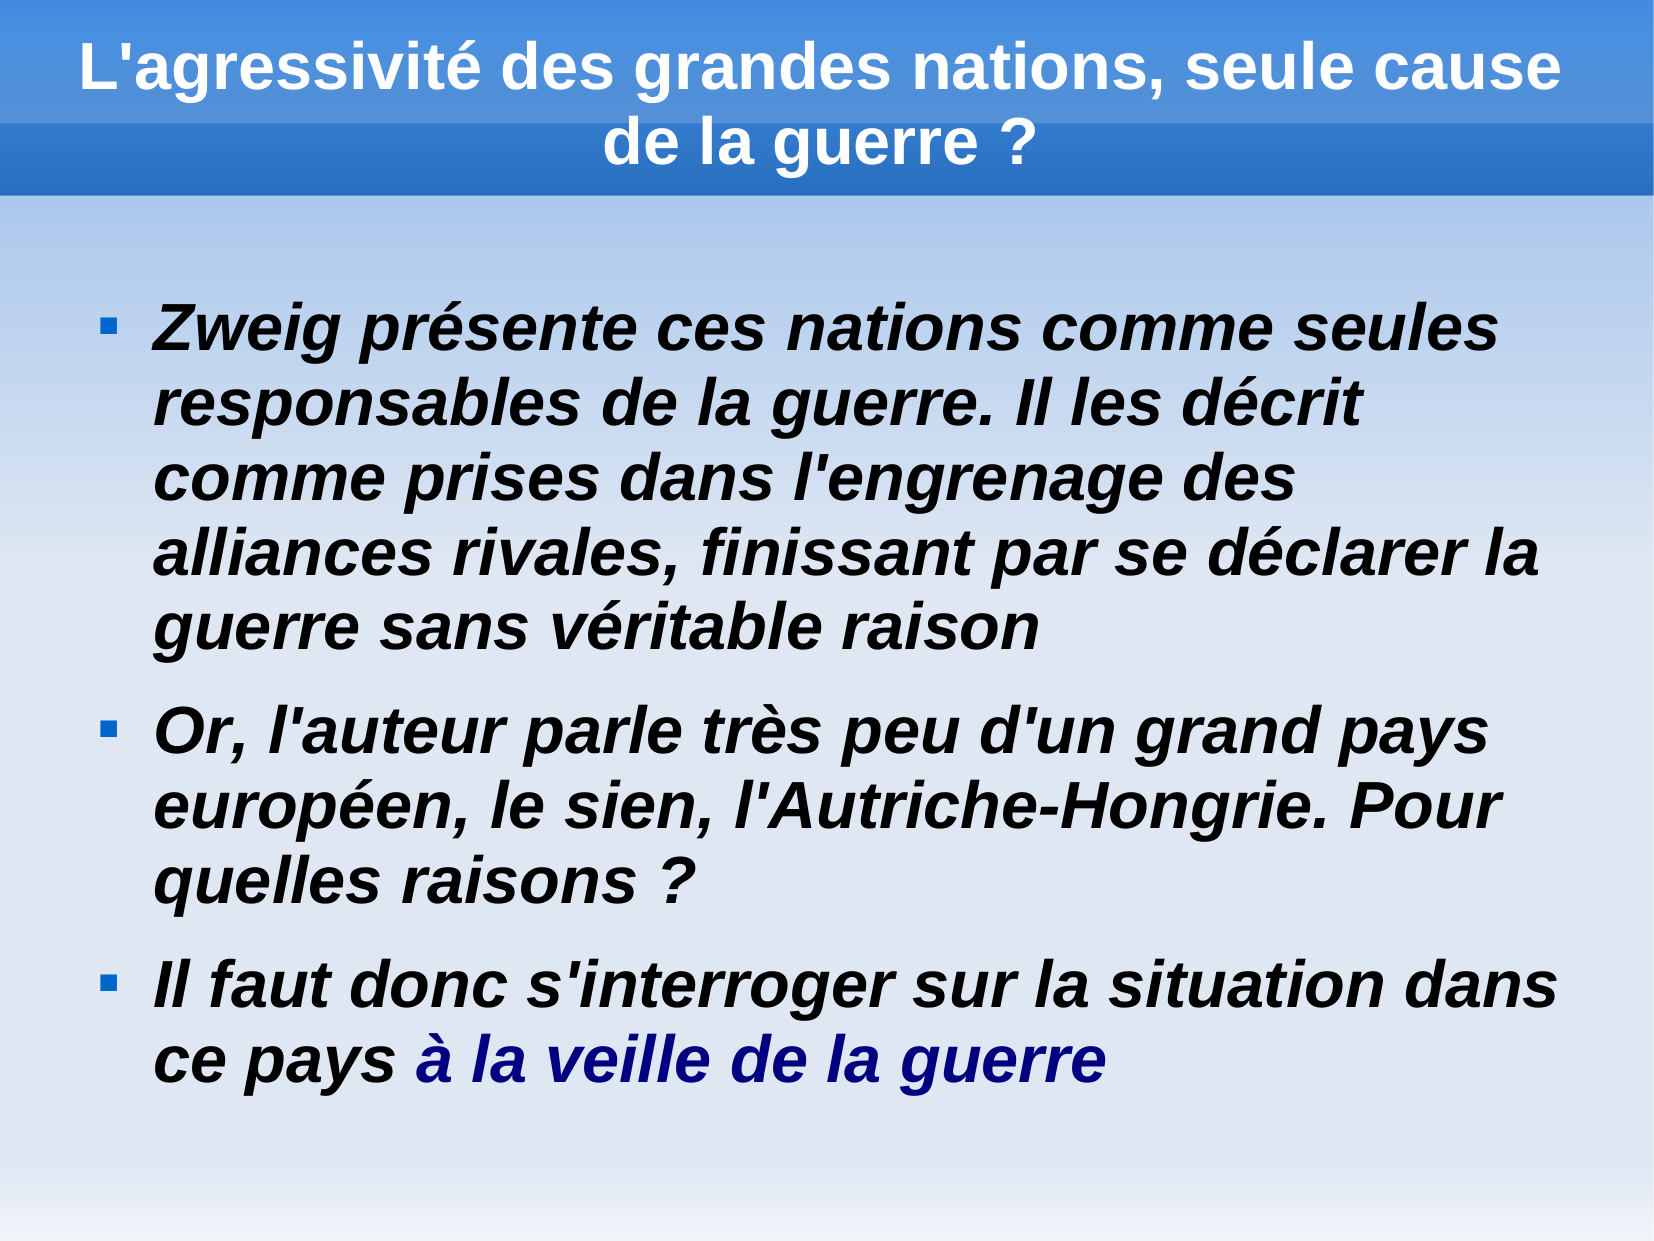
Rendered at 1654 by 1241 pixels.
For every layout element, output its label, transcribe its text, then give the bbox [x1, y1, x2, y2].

title L'agressivité des grandes nations, seule cause de la guerre ? [76, 0, 1565, 208]
list Zweig présente ces nations comme seules responsables de la guerre. Il les décrit comme prises dans l'engrenage des alliances rivales, finissant par se déclarer la guerre sans véritable raison Or, l'auteur parle très peu d'un grand pays européen, le sien, l'Autriche-Hongrie. Pour quelles raisons ? Il faut donc s'interroger sur la situation dans ce pays à la veille de la guerre [82, 290, 1571, 1097]
picture [0, 0, 1654, 1241]
